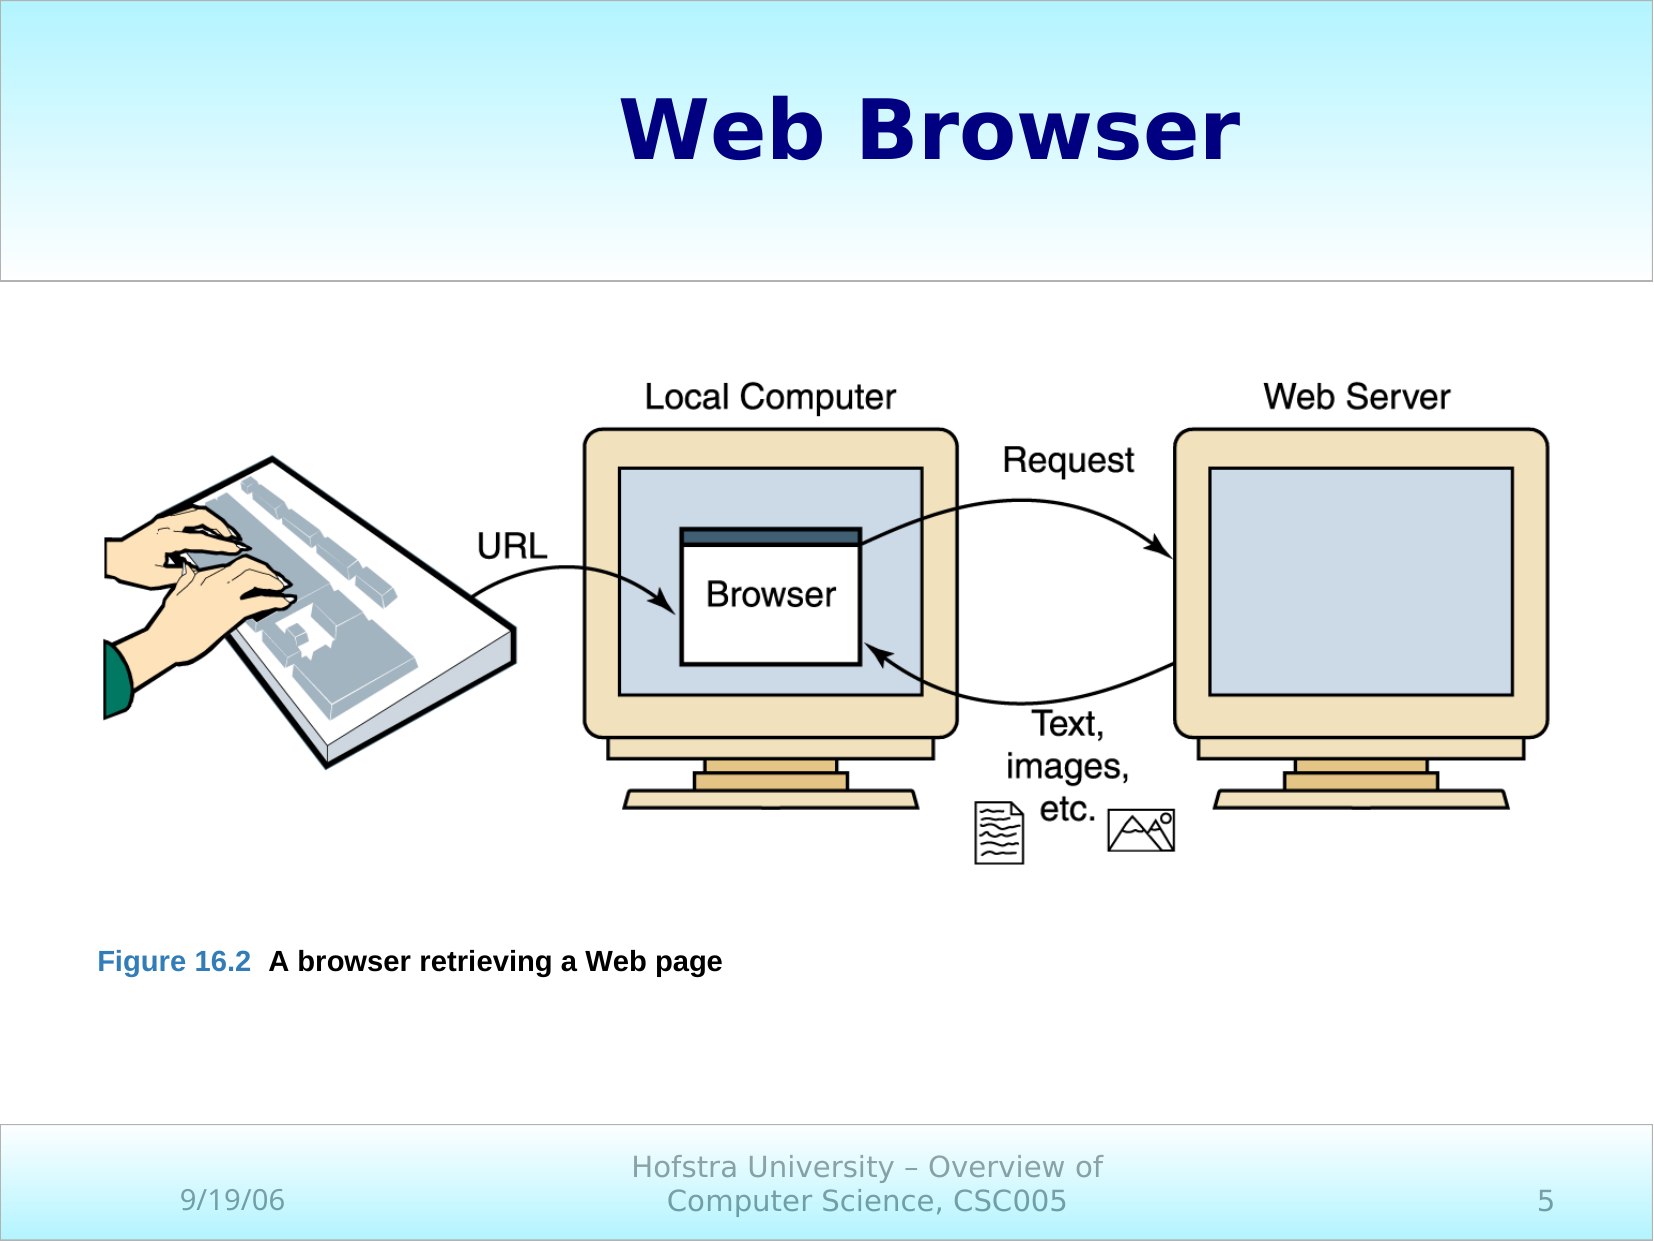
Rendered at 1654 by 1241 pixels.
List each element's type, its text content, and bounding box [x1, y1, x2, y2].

title Web Browser [247, 27, 1612, 235]
text_box Figure 16.2 A browser retrieving a Web page [82, 937, 747, 986]
picture [82, 354, 1571, 886]
